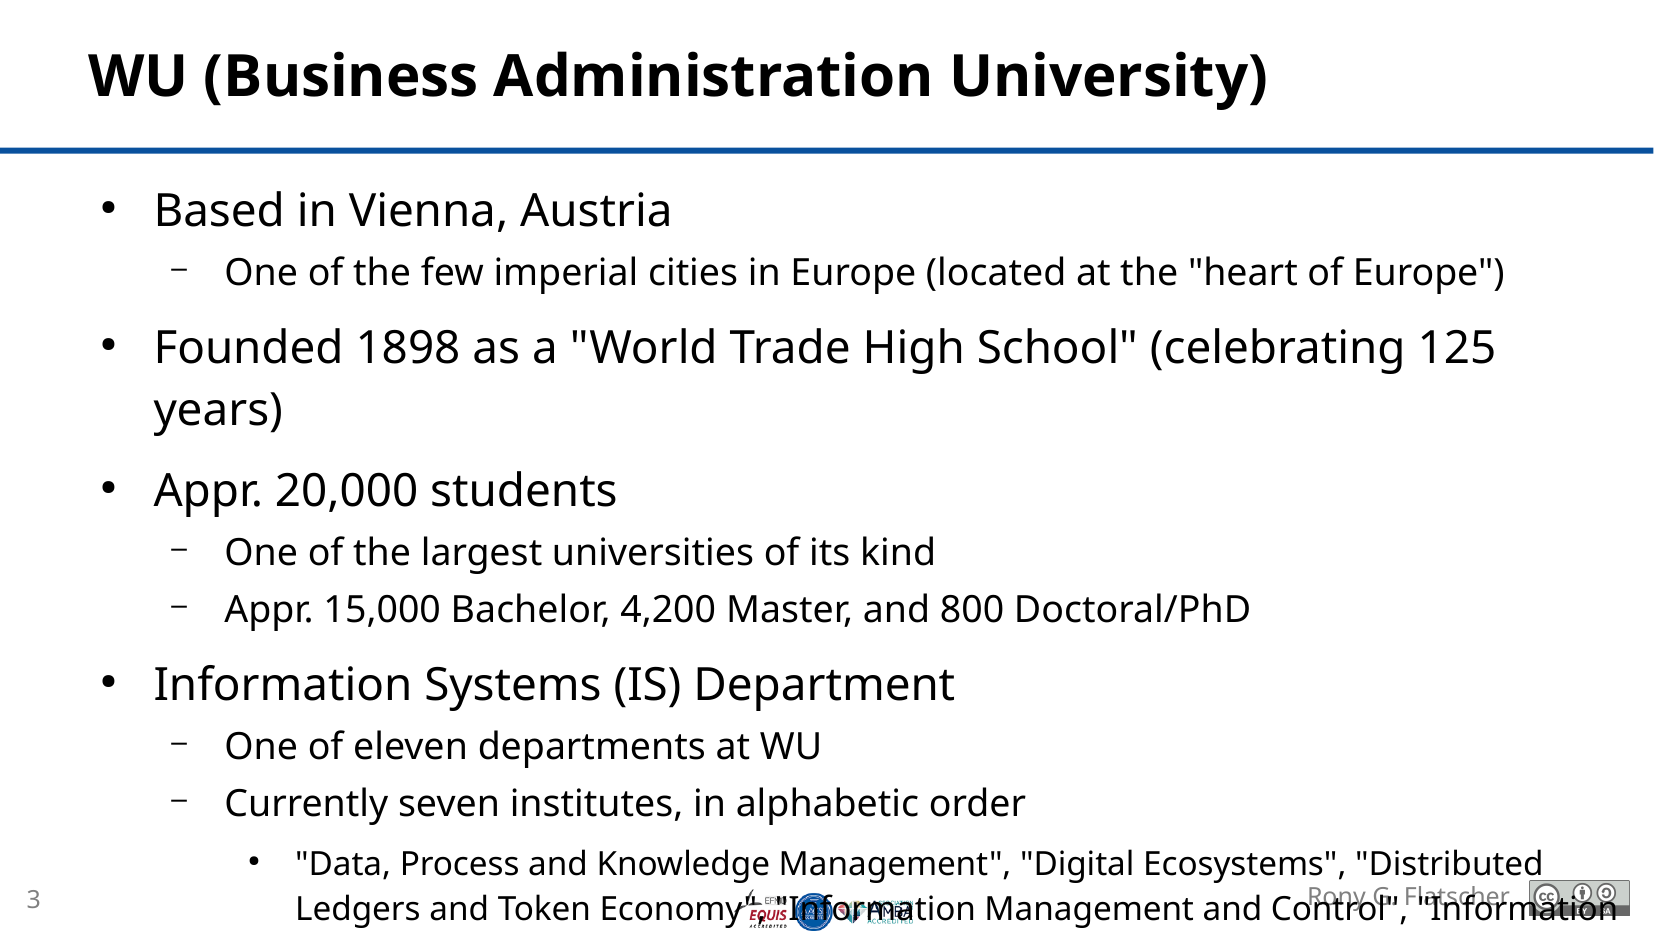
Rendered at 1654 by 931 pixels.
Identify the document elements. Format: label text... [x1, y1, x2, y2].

title WU (Business Administration University) [29, 0, 1654, 148]
list Based in Vienna, Austria One of the few imperial cities in Europe (located at the "heart of Europe") Founded 1898 as a "World Trade High School" (celebrating 125 years) Appr. 20,000 students One of the largest universities of its kind Appr. 15,000 Bachelor, 4,200 Master, and 800 Doctoral/PhD Information Systems (IS) Department One of eleven departments at WU Currently seven institutes, in alphabetic order "Data, Process and Knowledge Management", "Digital Ecosystems", "Distributed Ledgers and Token Economy", "Information Management and Control", "Information Systems and New Media", "Information Systems and Society", "Production Management" [82, 177, 1625, 857]
picture [734, 889, 913, 931]
